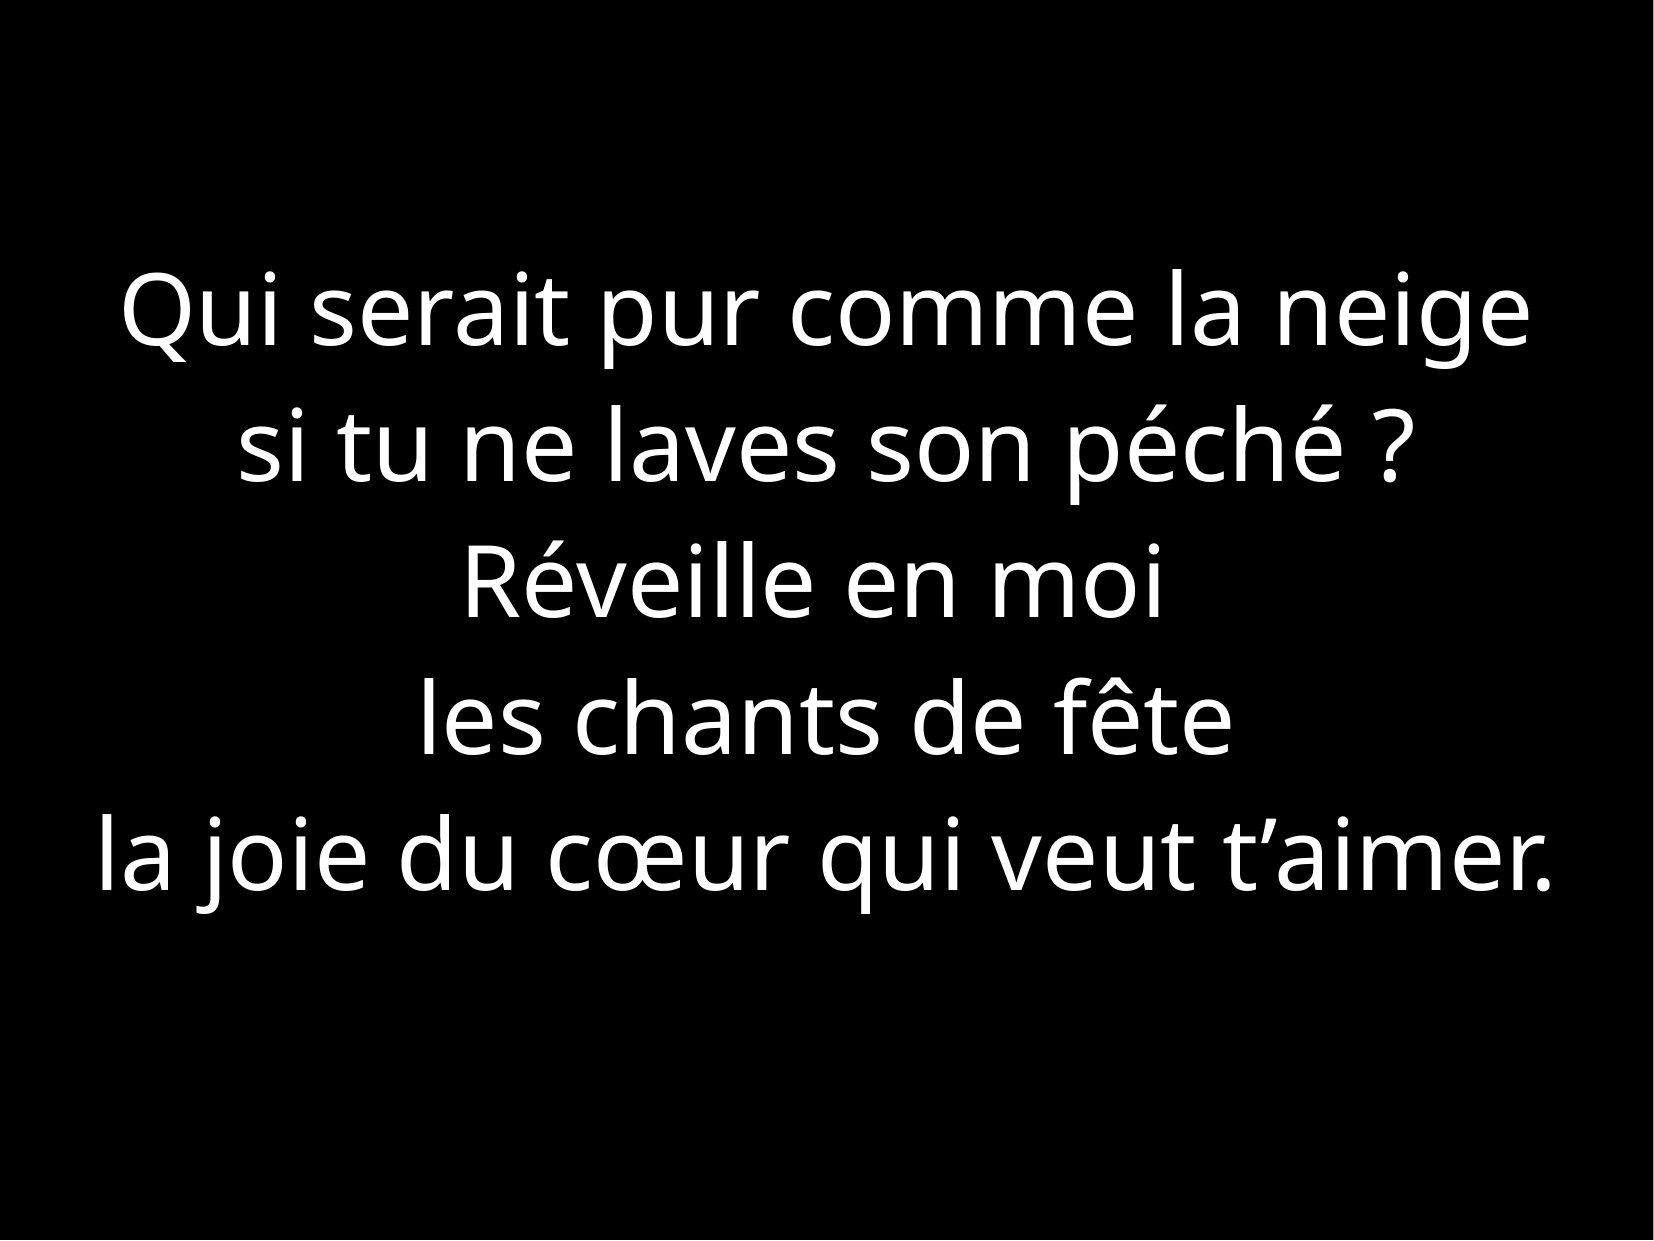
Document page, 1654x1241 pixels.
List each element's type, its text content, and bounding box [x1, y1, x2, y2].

subtitle Qui serait pur comme la neige si tu ne laves son péché ? Réveille en moi les chants de fête la joie du cœur qui veut t’aimer. [82, 49, 1571, 1109]
